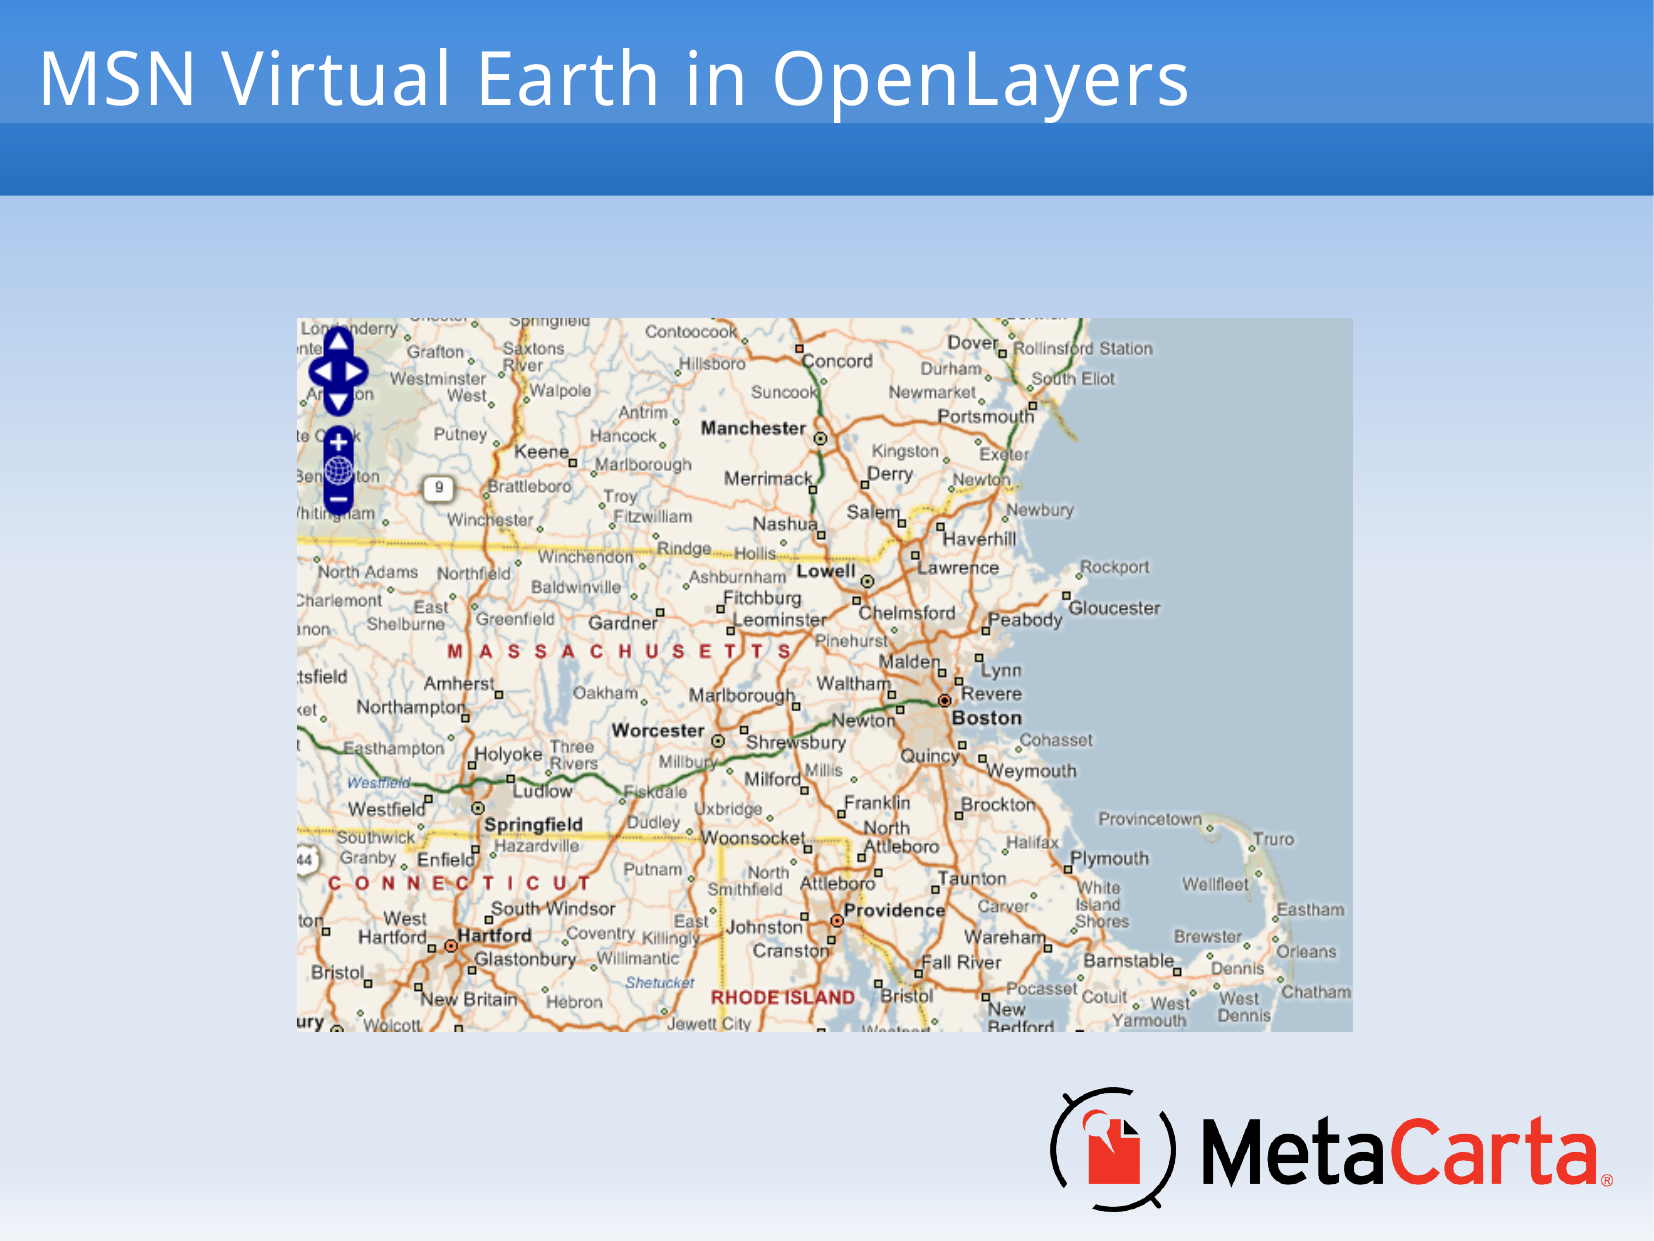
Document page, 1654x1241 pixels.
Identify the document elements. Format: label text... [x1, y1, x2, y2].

title MSN Virtual Earth in OpenLayers [37, 2, 1463, 151]
picture [0, 0, 1654, 1241]
